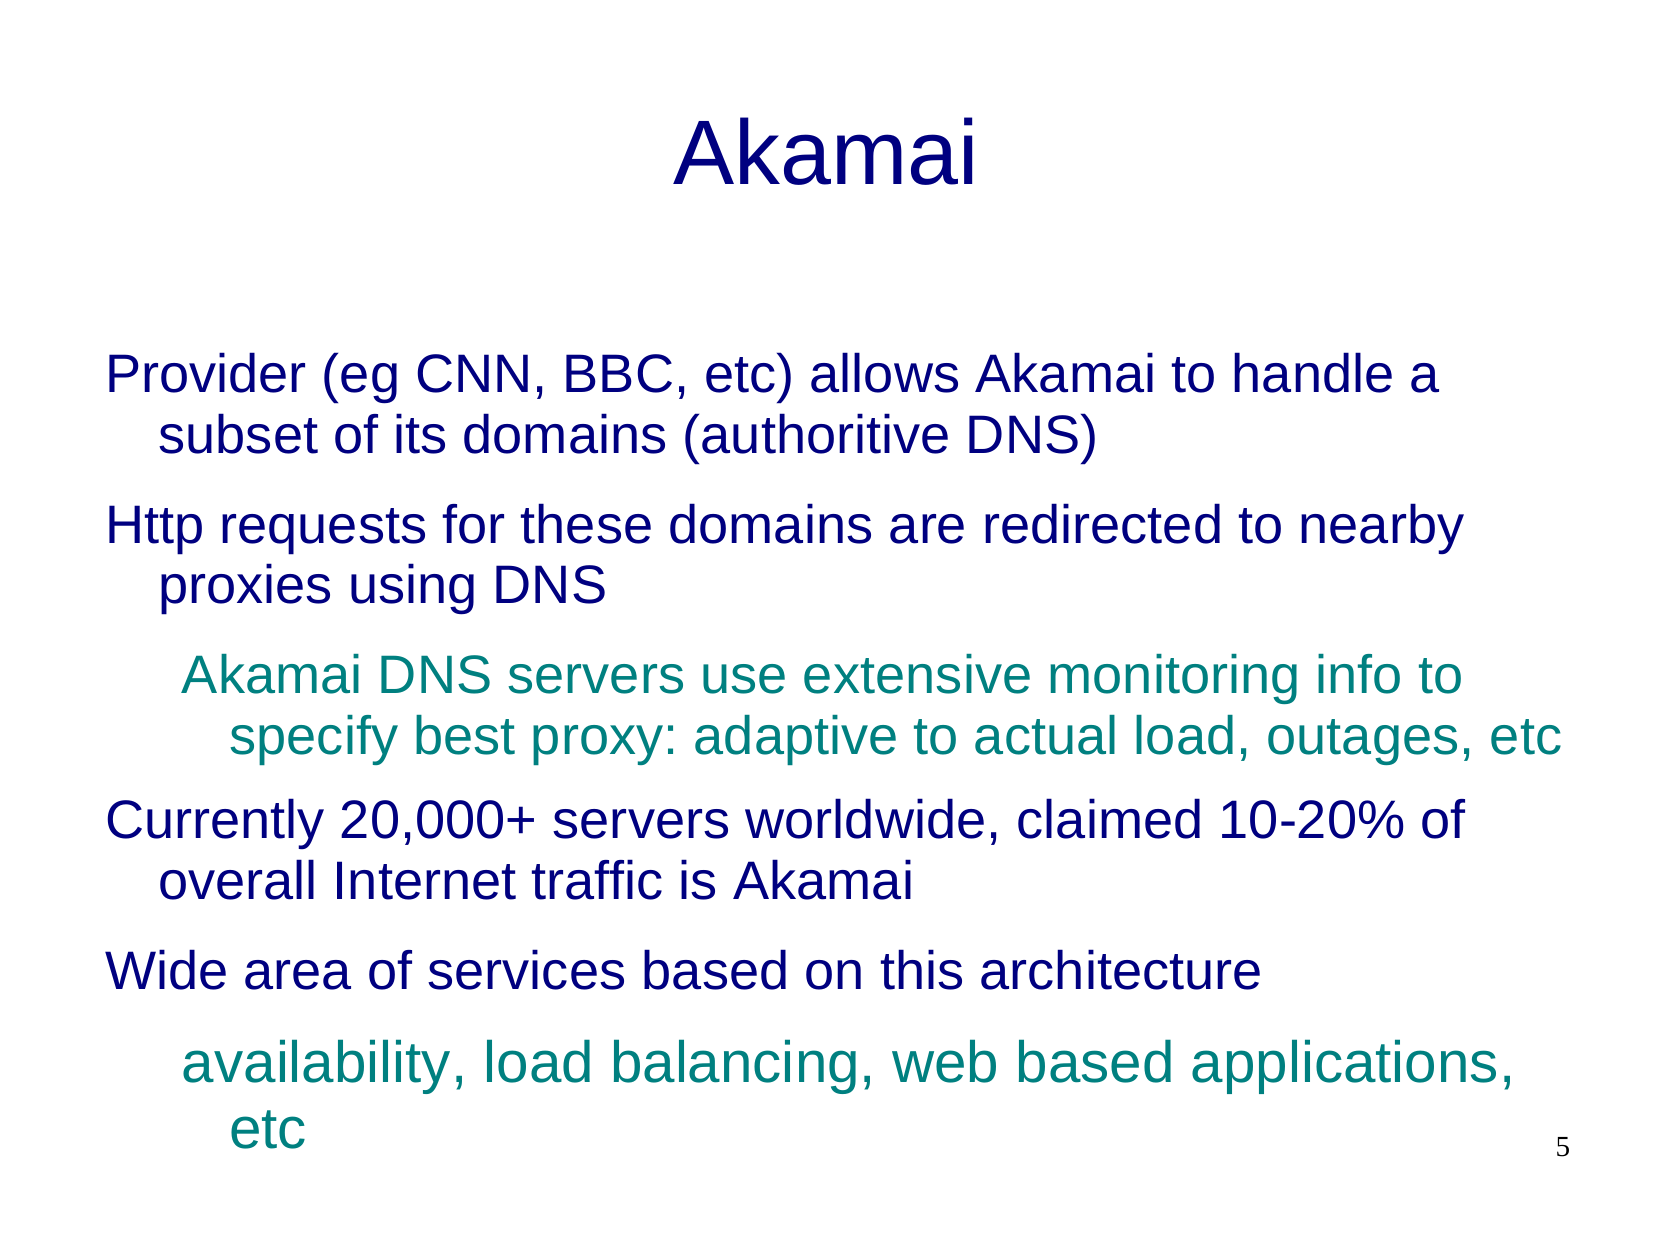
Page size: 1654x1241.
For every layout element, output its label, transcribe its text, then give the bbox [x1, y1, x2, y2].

list Provider (eg CNN, BBC, etc) allows Akamai to handle a subset of its domains (authoritive DNS) Http requests for these domains are redirected to nearby proxies using DNS Akamai DNS servers use extensive monitoring info to specify best proxy: adaptive to actual load, outages, etc Currently 20,000+ servers worldwide, claimed 10-20% of overall Internet traffic is Akamai Wide area of services based on this architecture availability, load balancing, web based applications, etc [87, 343, 1576, 1163]
title Akamai [82, 49, 1571, 257]
